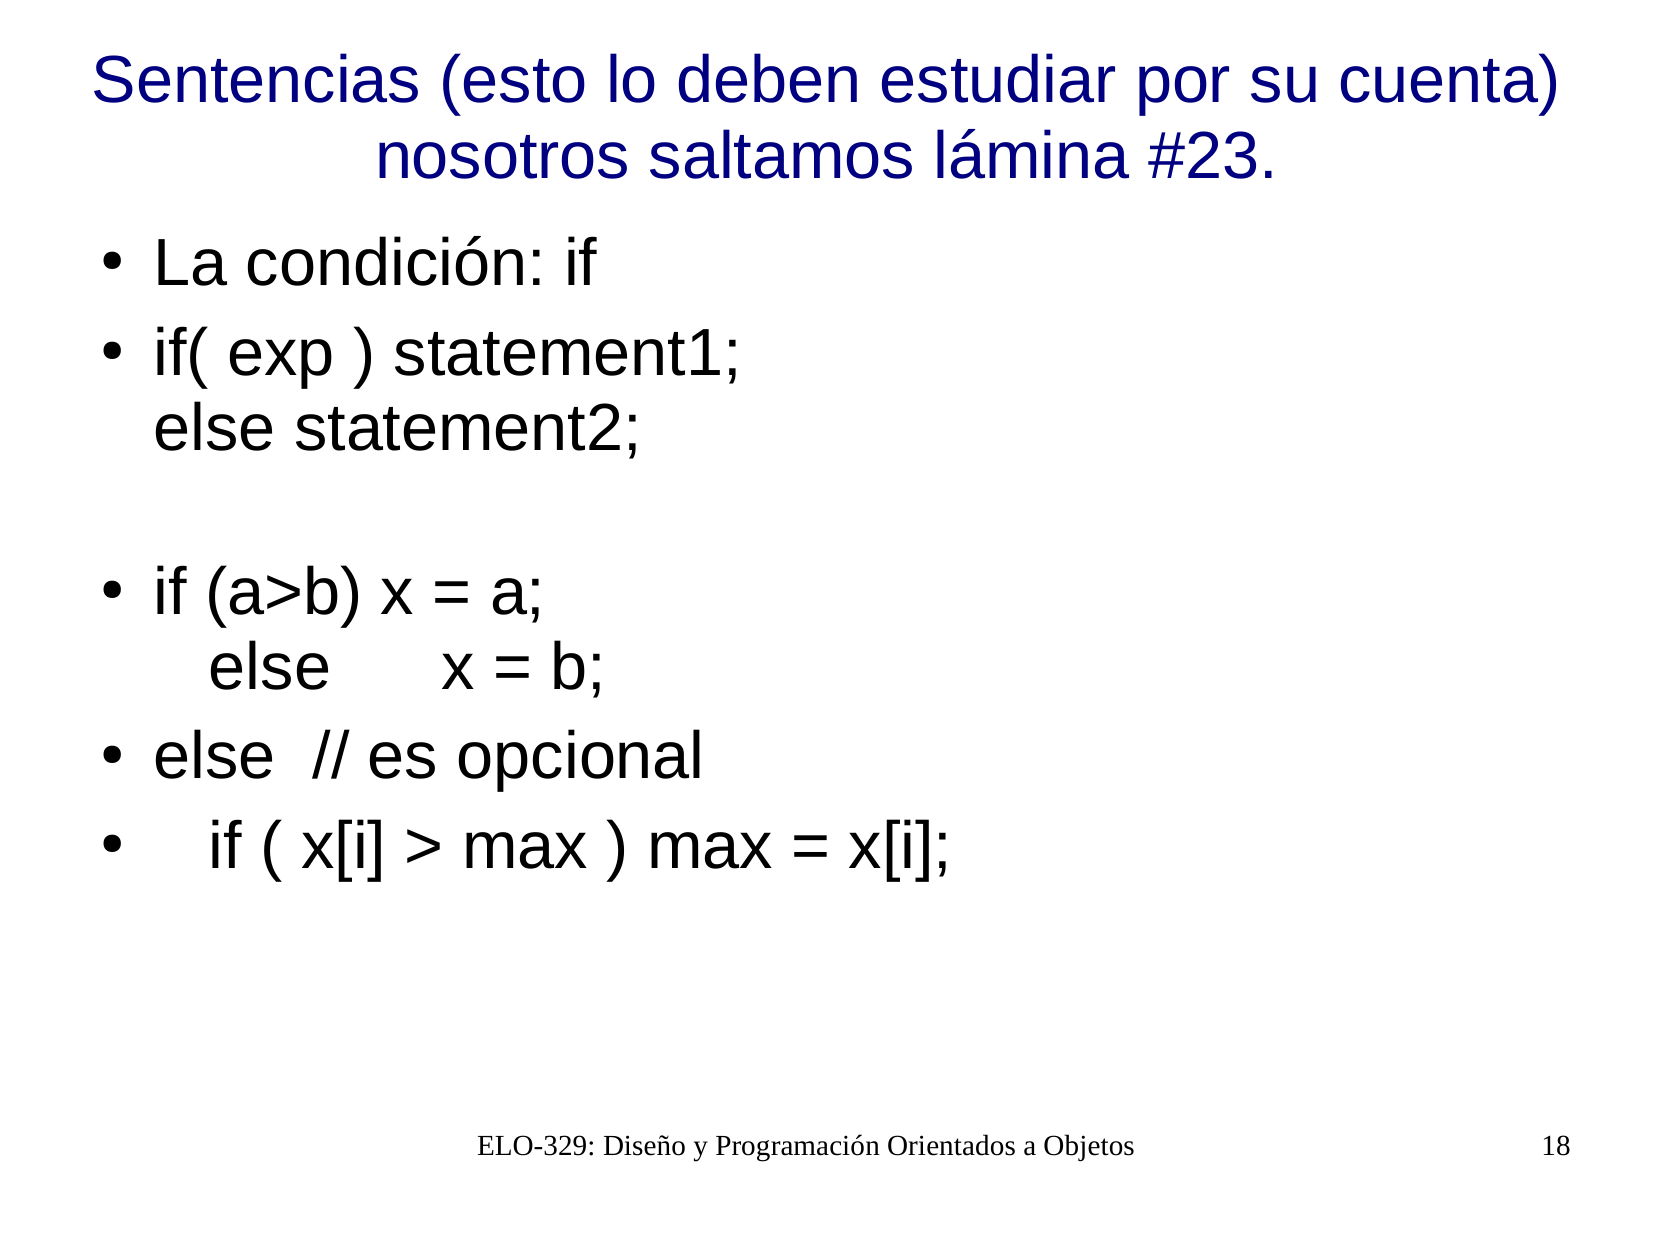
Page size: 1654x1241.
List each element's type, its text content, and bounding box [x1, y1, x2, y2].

list La condición: if if( exp ) statement1; else statement2; if (a>b) x = a; else x = b; else // es opcional if ( x[i] > max ) max = x[i]; [82, 225, 1571, 1044]
title Sentencias (esto lo deben estudiar por su cuenta) nosotros saltamos lámina #23.‏ [82, 35, 1571, 202]
